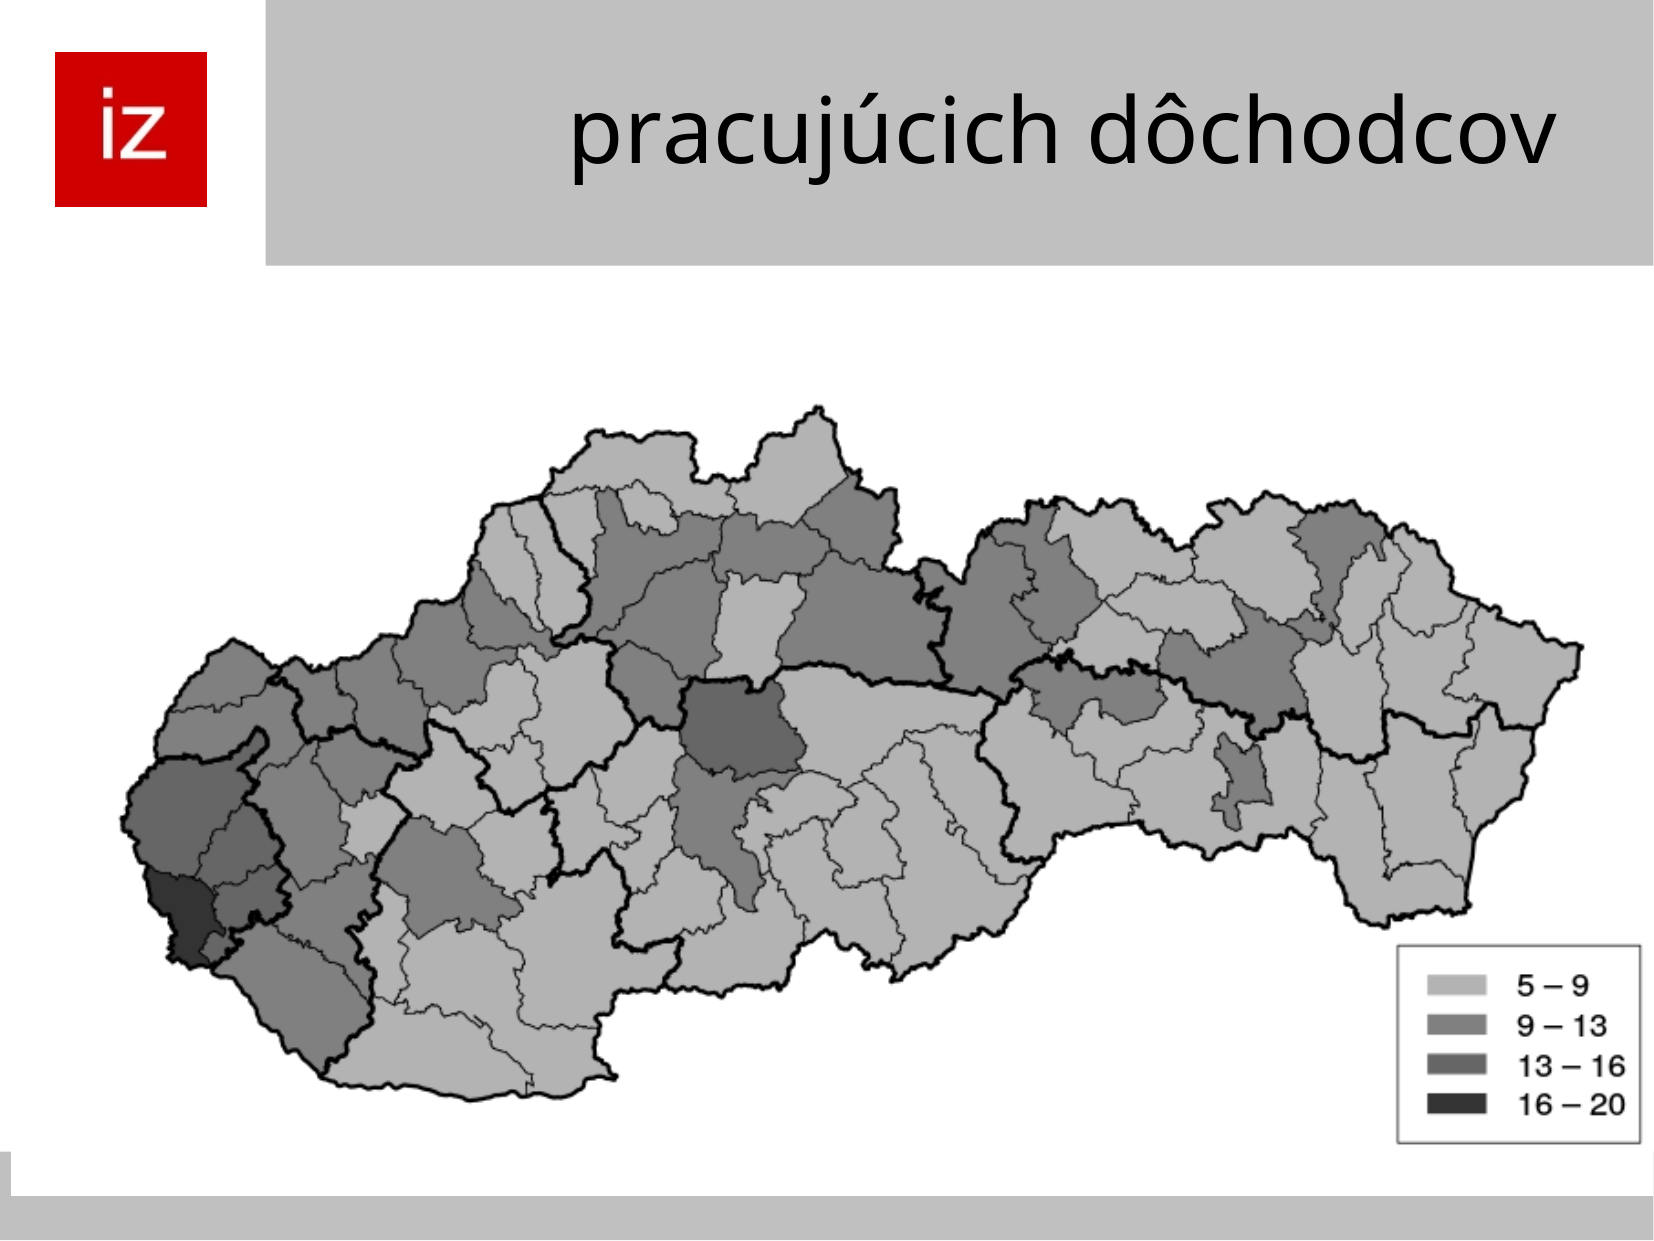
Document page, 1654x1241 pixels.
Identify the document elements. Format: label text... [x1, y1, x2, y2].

picture [11, 273, 1654, 1196]
picture [55, 52, 207, 207]
title pracujúcich dôchodcov [561, 29, 1565, 237]
